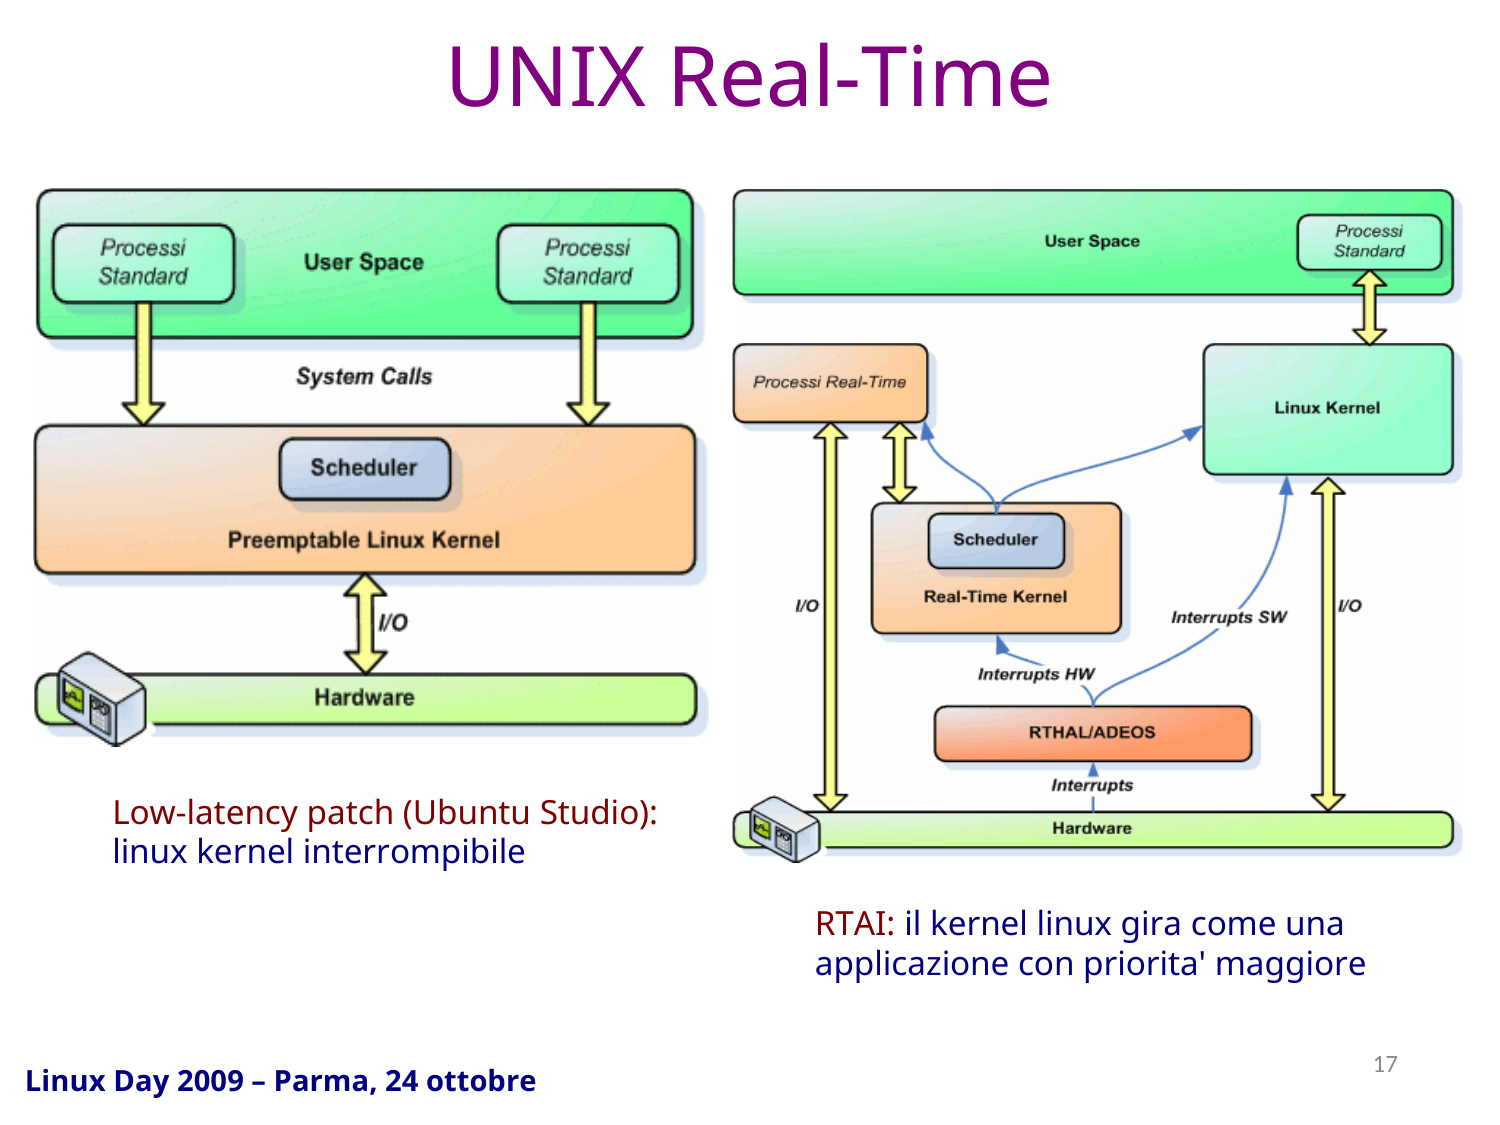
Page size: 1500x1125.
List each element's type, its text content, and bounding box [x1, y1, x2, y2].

text_box Low-latency patch (Ubuntu Studio): linux kernel interrompibile [37, 765, 665, 896]
text_box UNIX Real-Time [41, 0, 1459, 132]
picture [33, 188, 709, 747]
picture [732, 189, 1463, 863]
text_box RTAI: il kernel linux gira come una applicazione con priorita' maggiore [739, 872, 1453, 1013]
